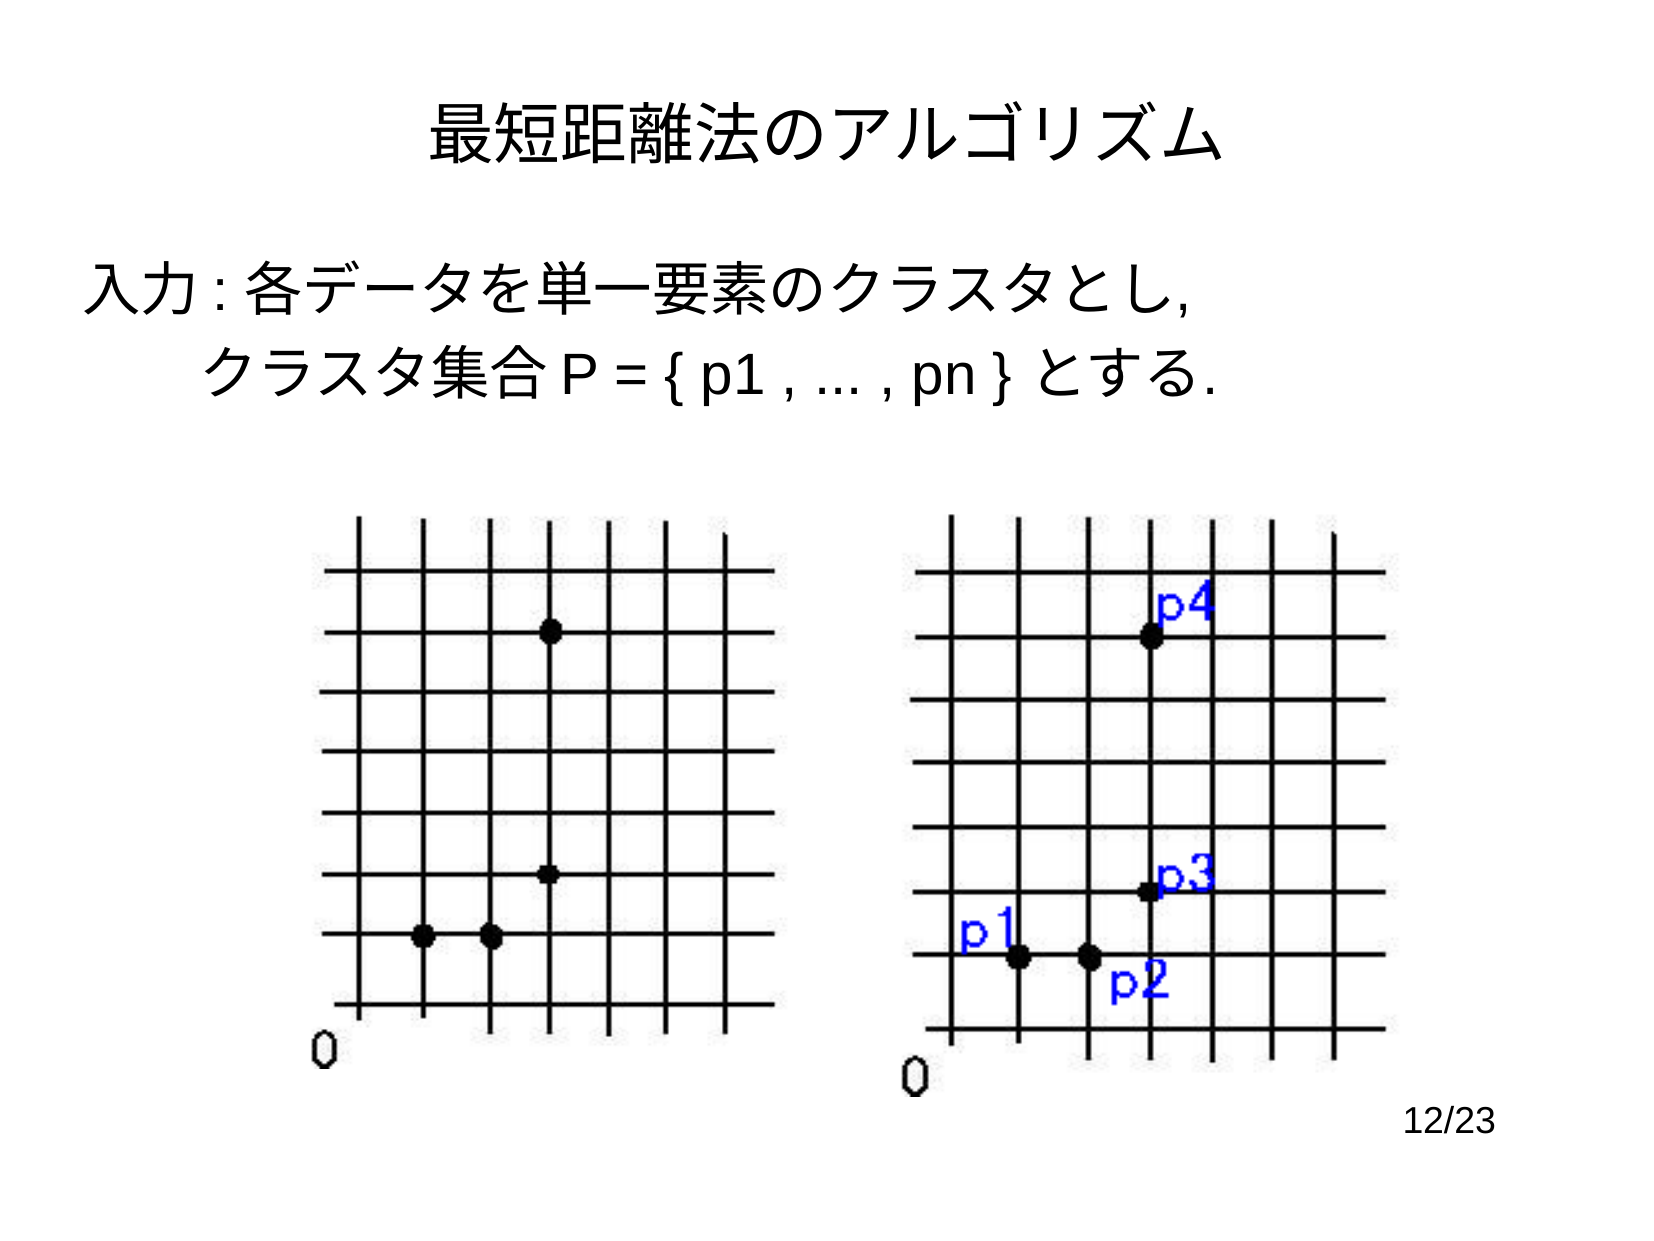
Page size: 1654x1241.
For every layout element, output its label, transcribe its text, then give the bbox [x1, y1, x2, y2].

text_box 12/23 [1387, 1092, 1536, 1150]
subtitle 最短距離法のアルゴリズム 入力 : 各データを単一要素のクラスタとし, クラスタ集合 P = { p1 , ... , pn } とする. [82, 49, 1571, 443]
picture [885, 501, 1477, 1097]
picture [293, 501, 857, 1069]
